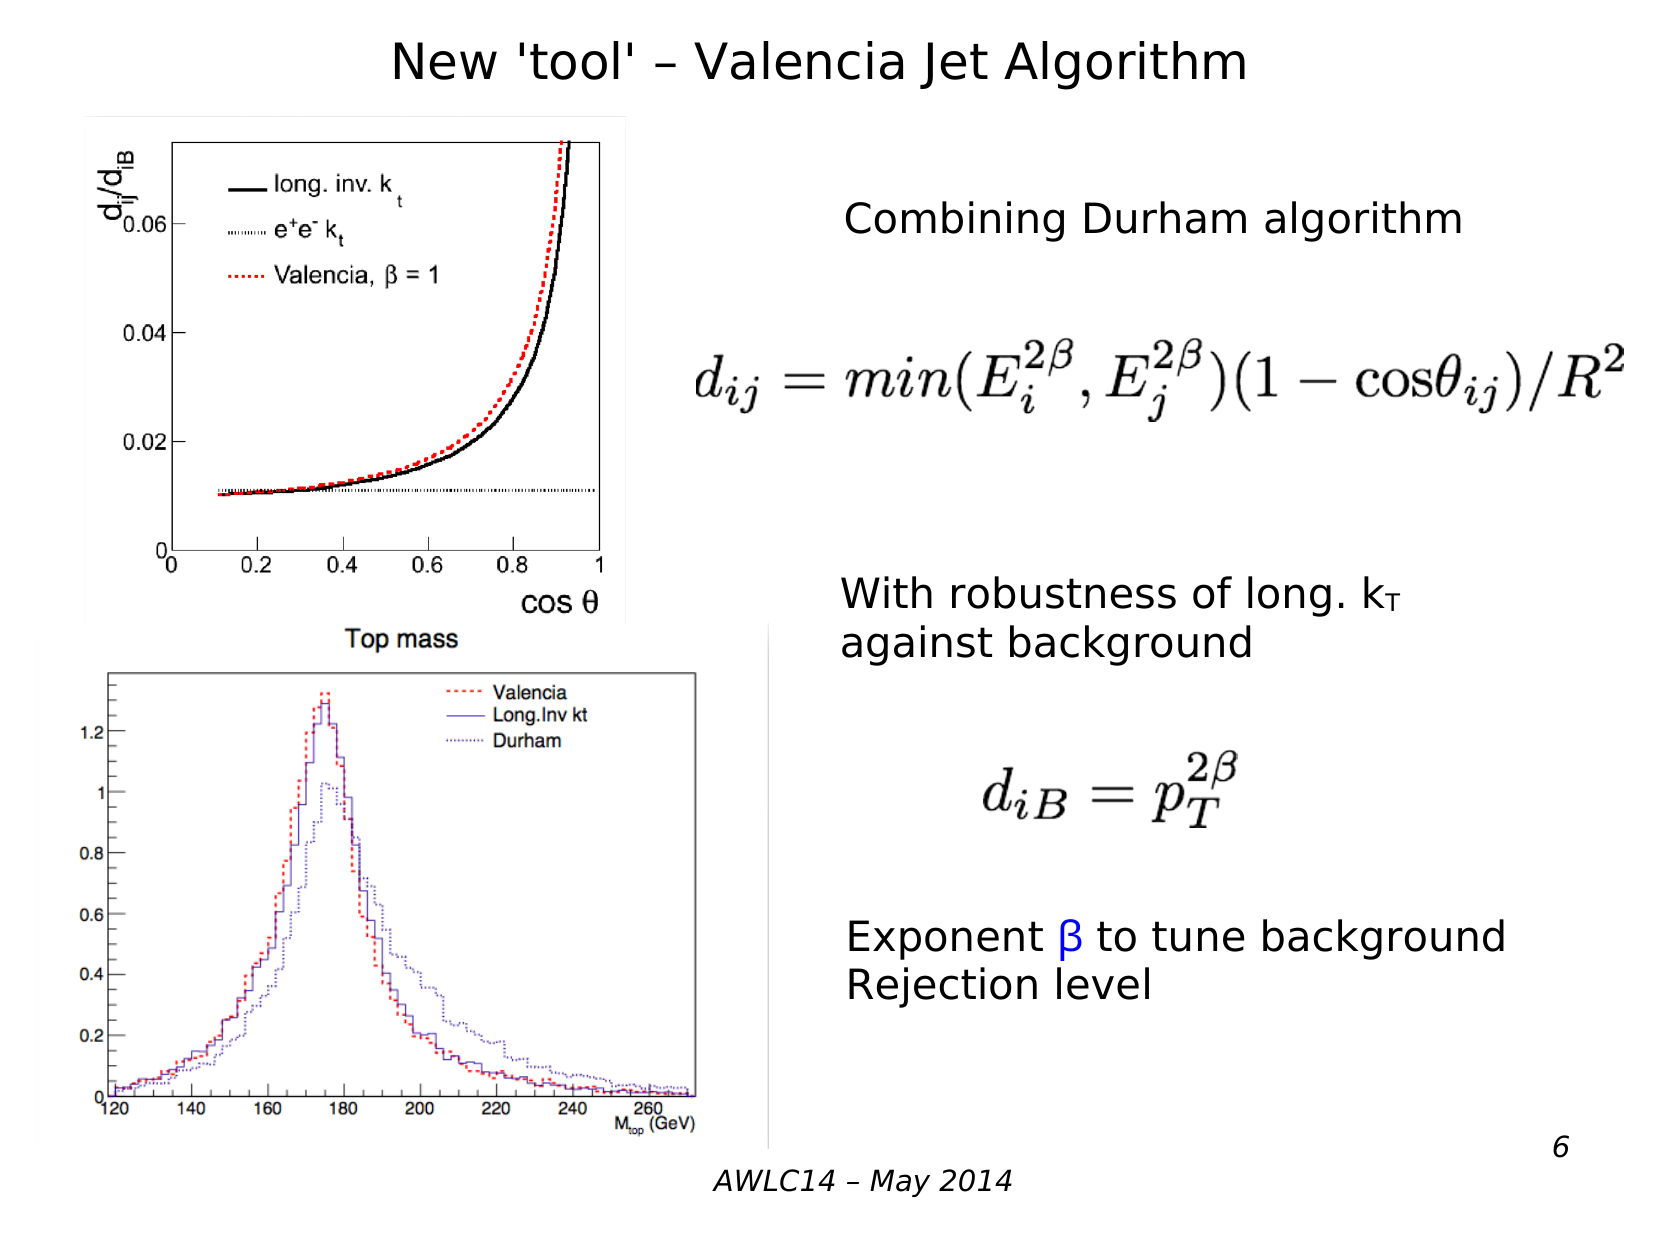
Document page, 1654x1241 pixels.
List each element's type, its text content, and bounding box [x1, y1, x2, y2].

picture [696, 337, 1624, 422]
picture [35, 116, 769, 1149]
text_box Exponent β to tune background Rejection level [830, 905, 1520, 1018]
text_box New 'tool' – Valencia Jet Algorithm [375, 25, 1261, 99]
picture [983, 749, 1238, 829]
text_box Combining Durham algorithm [828, 187, 1478, 251]
text_box With robustness of long. kT against background [825, 562, 1413, 688]
